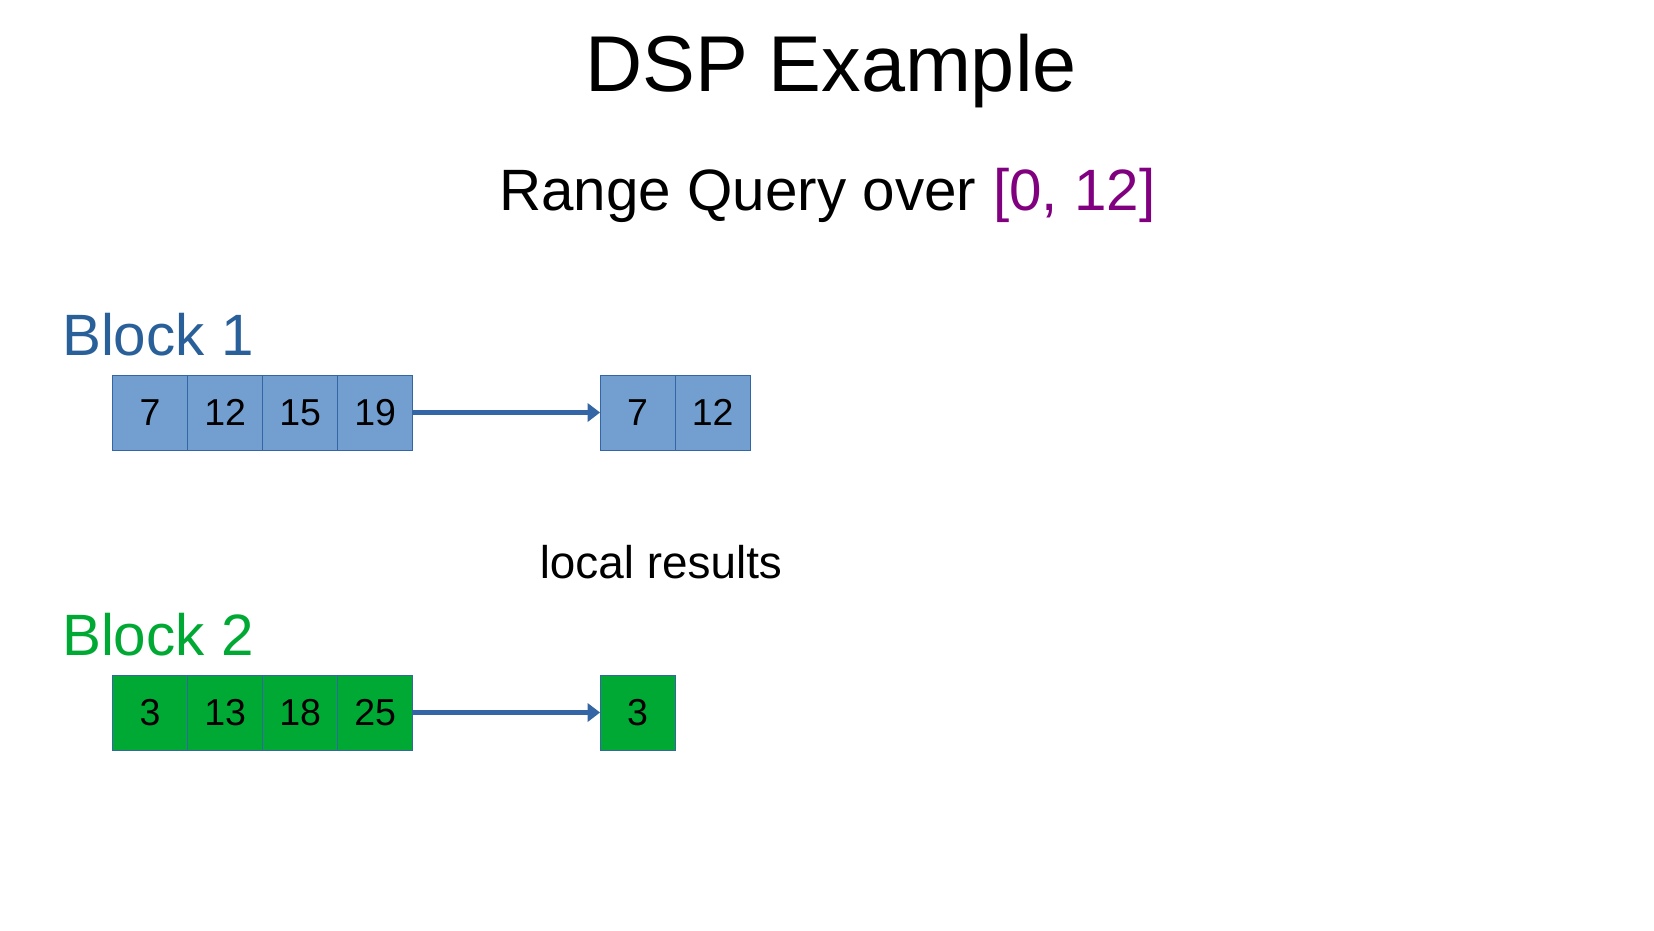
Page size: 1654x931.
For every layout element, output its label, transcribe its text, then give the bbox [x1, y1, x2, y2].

title DSP Example [86, 0, 1576, 142]
text_box 7 [112, 376, 188, 451]
text_box 3 [600, 675, 676, 751]
text_box 7 [600, 375, 676, 451]
text_box Range Query over [0, 12] [484, 150, 1169, 263]
text_box 15 [262, 375, 338, 451]
text_box 25 [338, 675, 413, 751]
text_box local results [525, 529, 797, 596]
text_box 18 [263, 675, 338, 751]
text_box Block 2 [47, 595, 269, 676]
text_box 3 [112, 676, 187, 751]
text_box Block 1 [47, 295, 269, 376]
text_box 19 [338, 375, 413, 451]
text_box 12 [676, 375, 751, 451]
text_box 12 [188, 376, 262, 451]
text_box 13 [187, 676, 263, 751]
